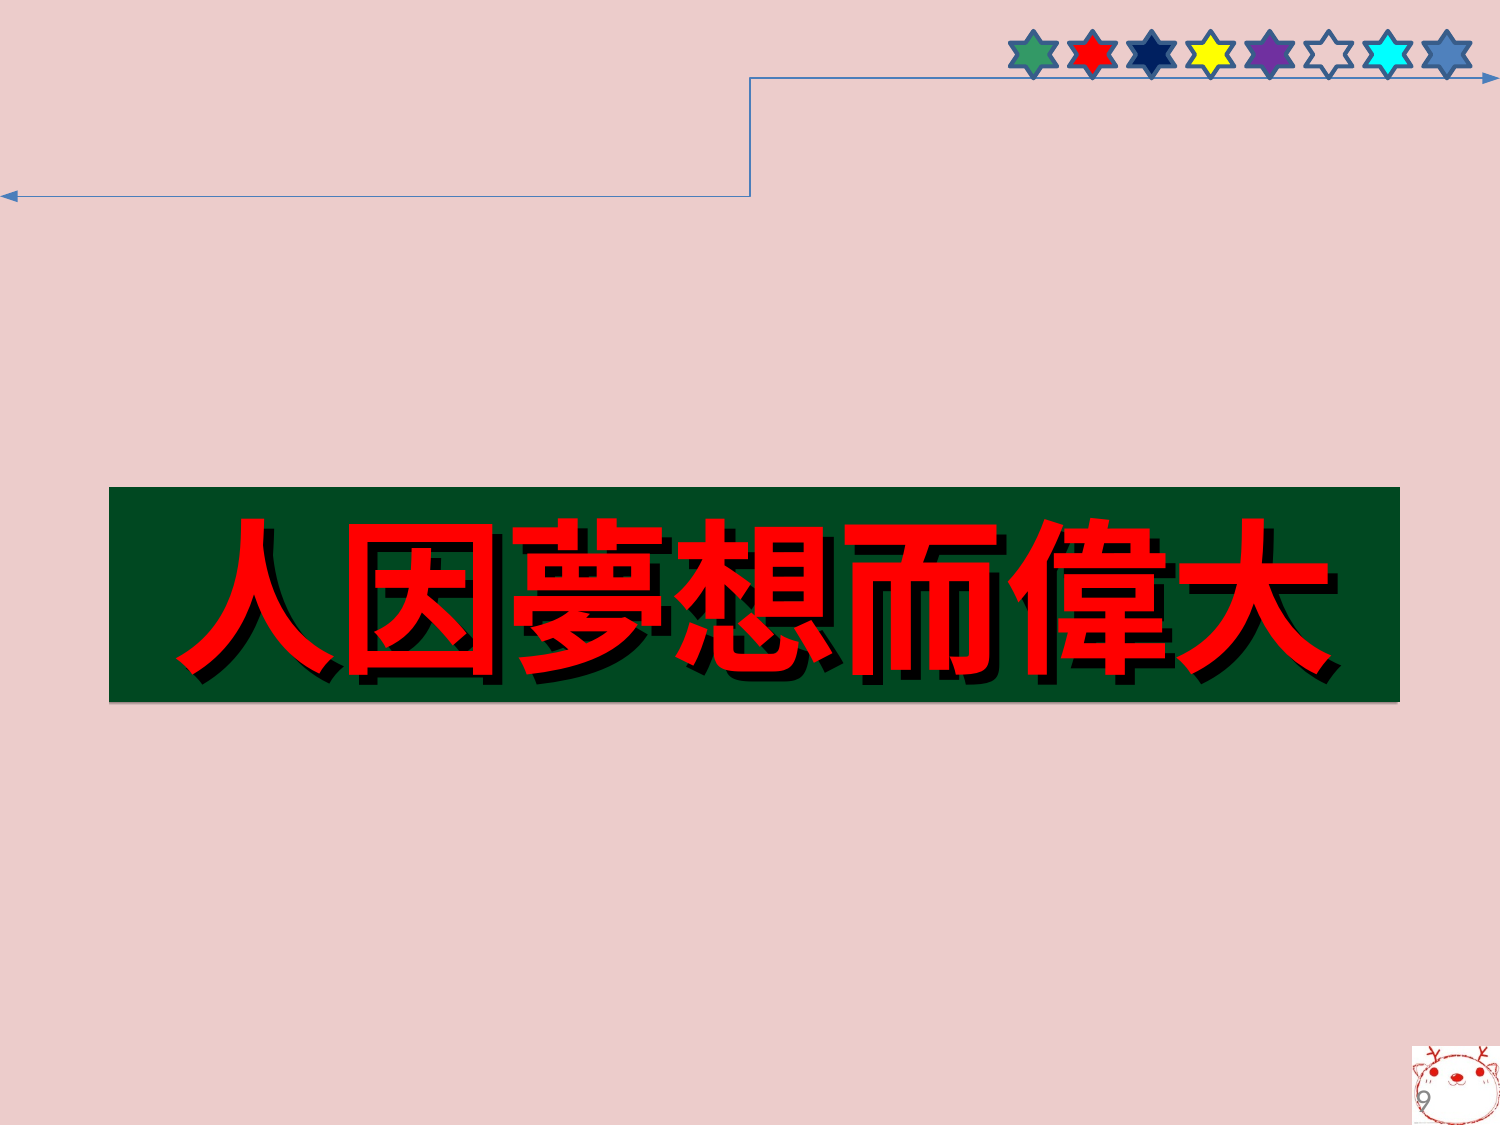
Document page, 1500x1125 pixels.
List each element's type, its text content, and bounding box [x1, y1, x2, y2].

text_box 9 [1399, 1069, 1490, 1125]
text_box 人因夢想而偉大 [109, 487, 1400, 702]
